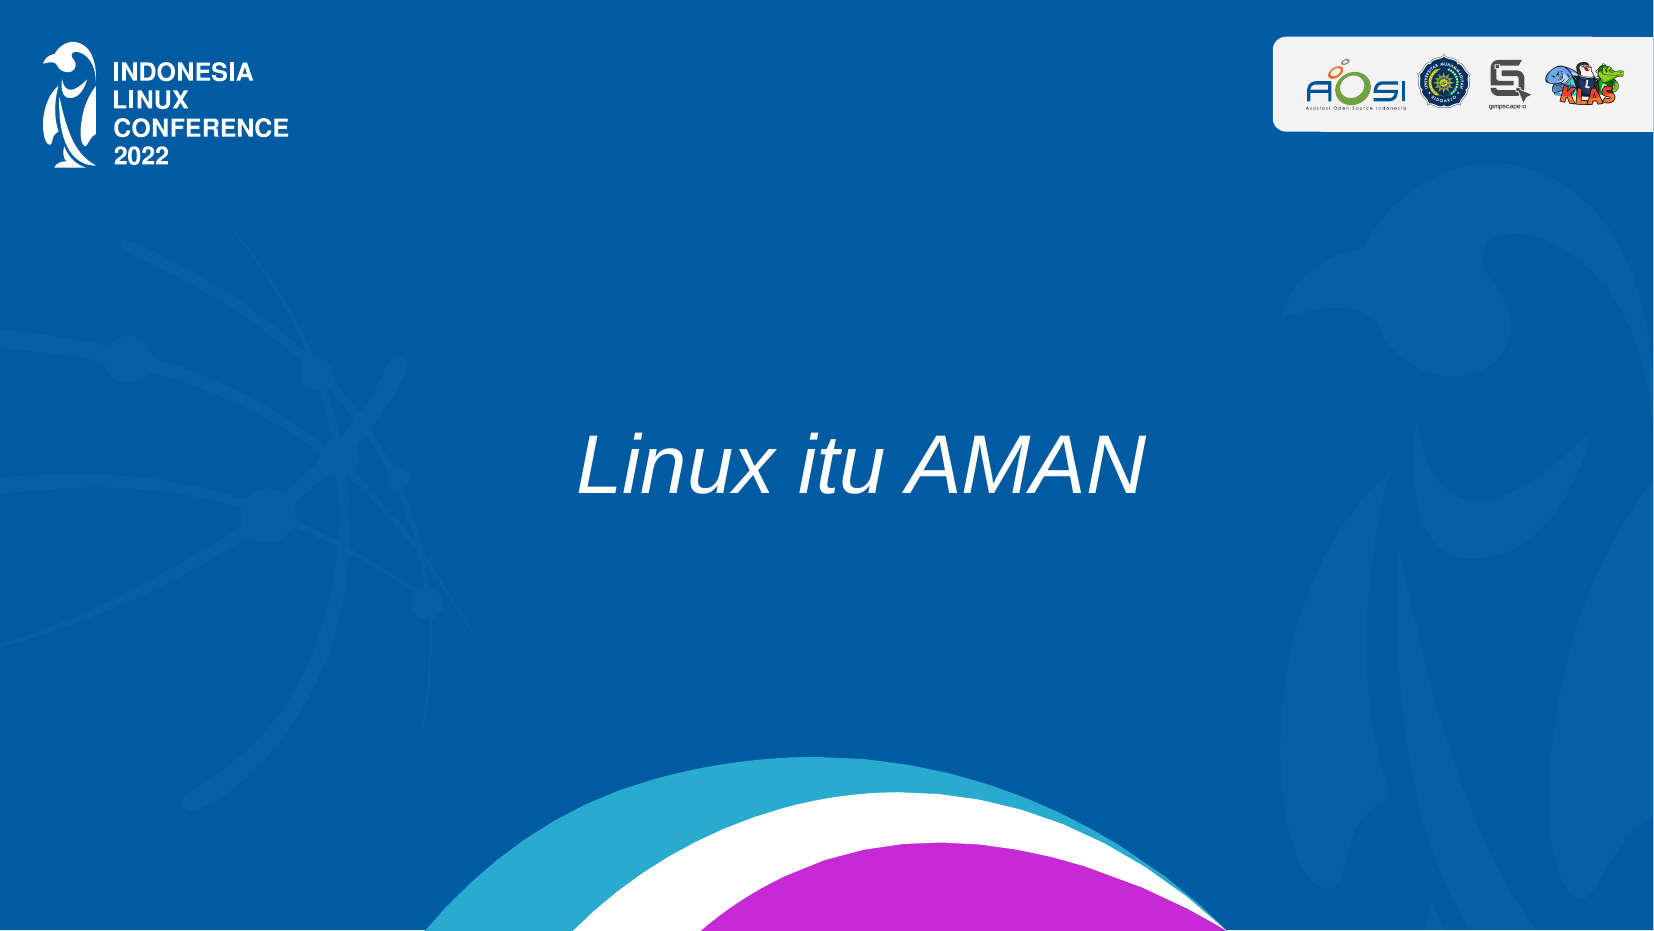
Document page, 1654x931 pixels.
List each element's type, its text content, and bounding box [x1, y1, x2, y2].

picture [1545, 62, 1624, 105]
text_box [424, 756, 1227, 931]
text_box Linux itu AMAN [187, 255, 1501, 676]
picture [1417, 54, 1471, 108]
